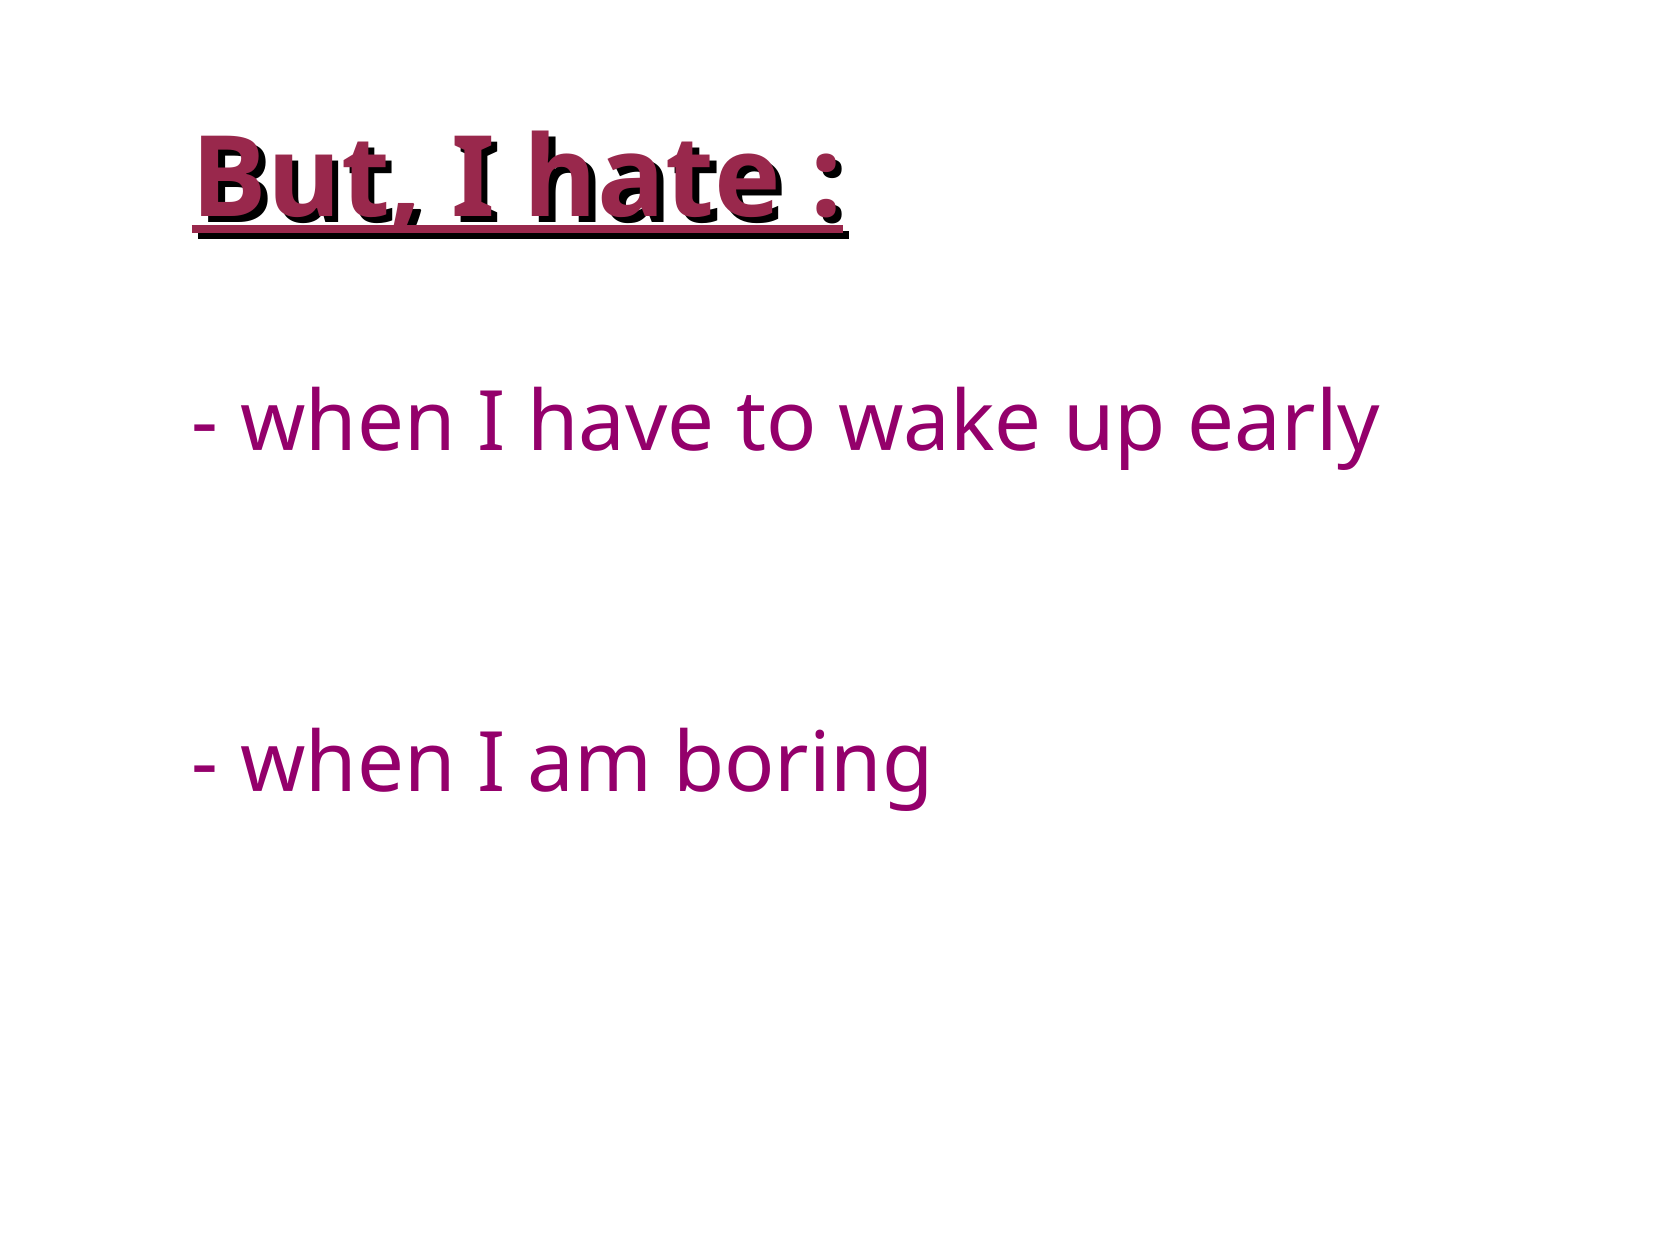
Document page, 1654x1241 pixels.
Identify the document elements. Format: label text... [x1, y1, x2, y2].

text_box - when I have to wake up early - when I am boring [177, 354, 1506, 1241]
text_box But, I hate : [177, 88, 1300, 248]
